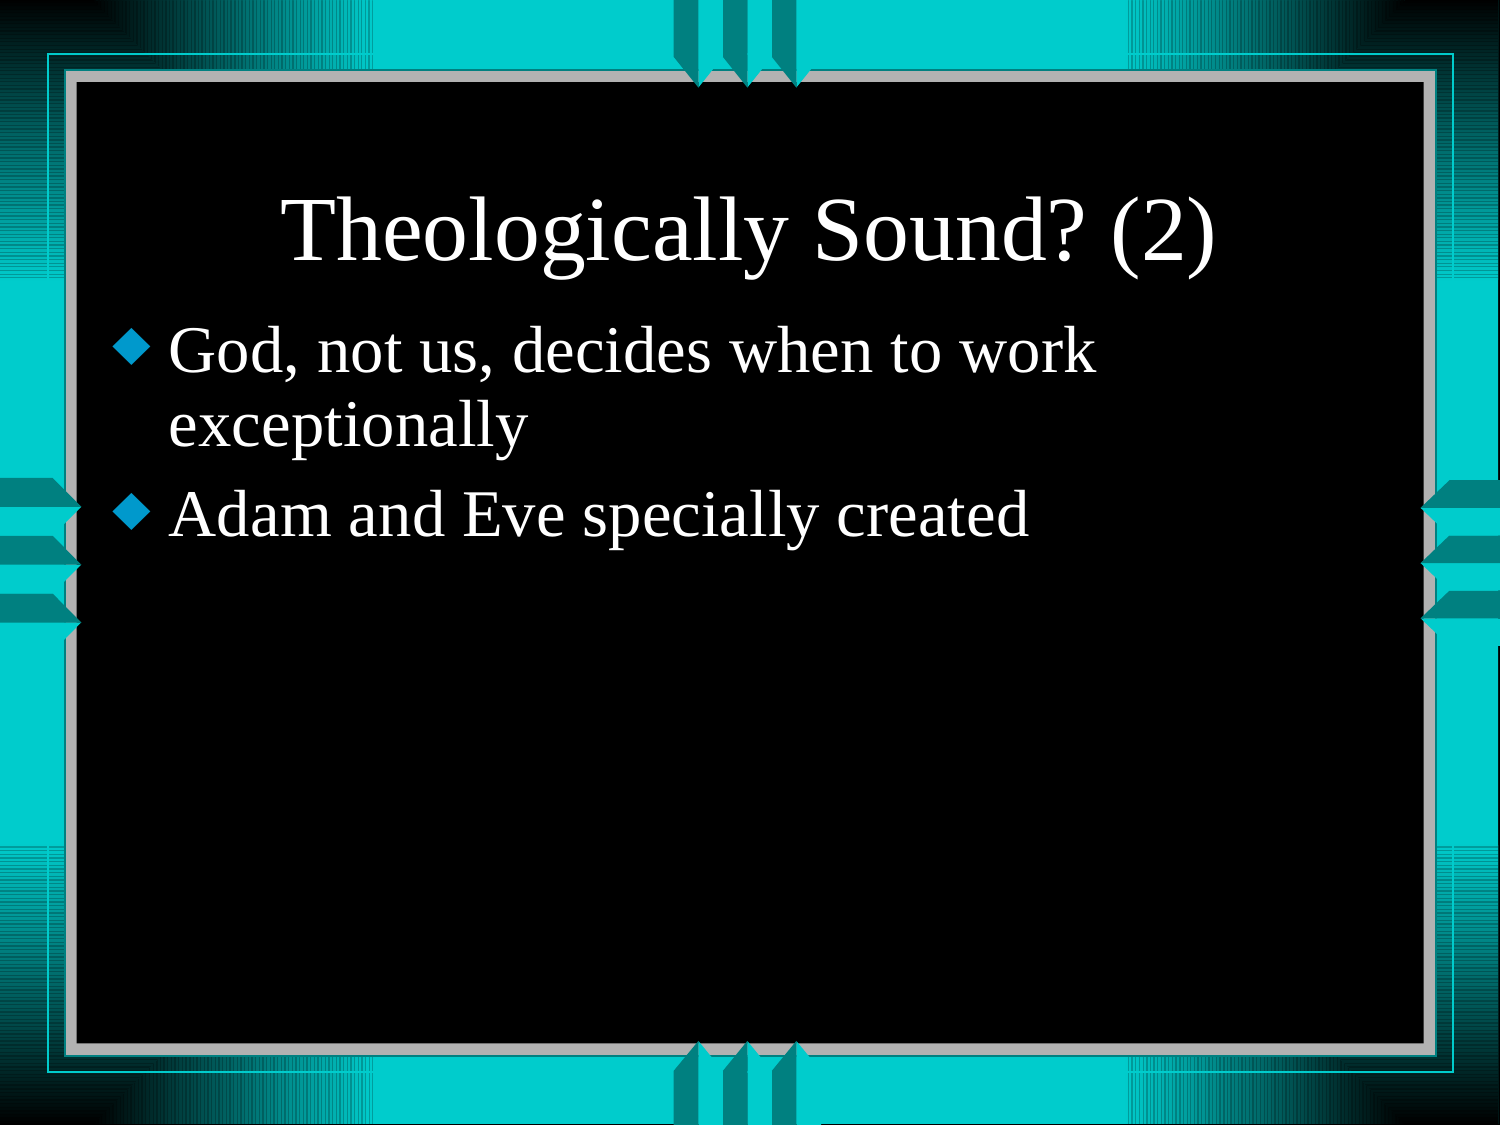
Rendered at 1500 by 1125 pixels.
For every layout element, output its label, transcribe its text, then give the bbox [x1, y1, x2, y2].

list God, not us, decides when to work exceptionally Adam and Eve specially created [112, 312, 1313, 642]
title Theologically Sound? (2) [112, 99, 1388, 288]
